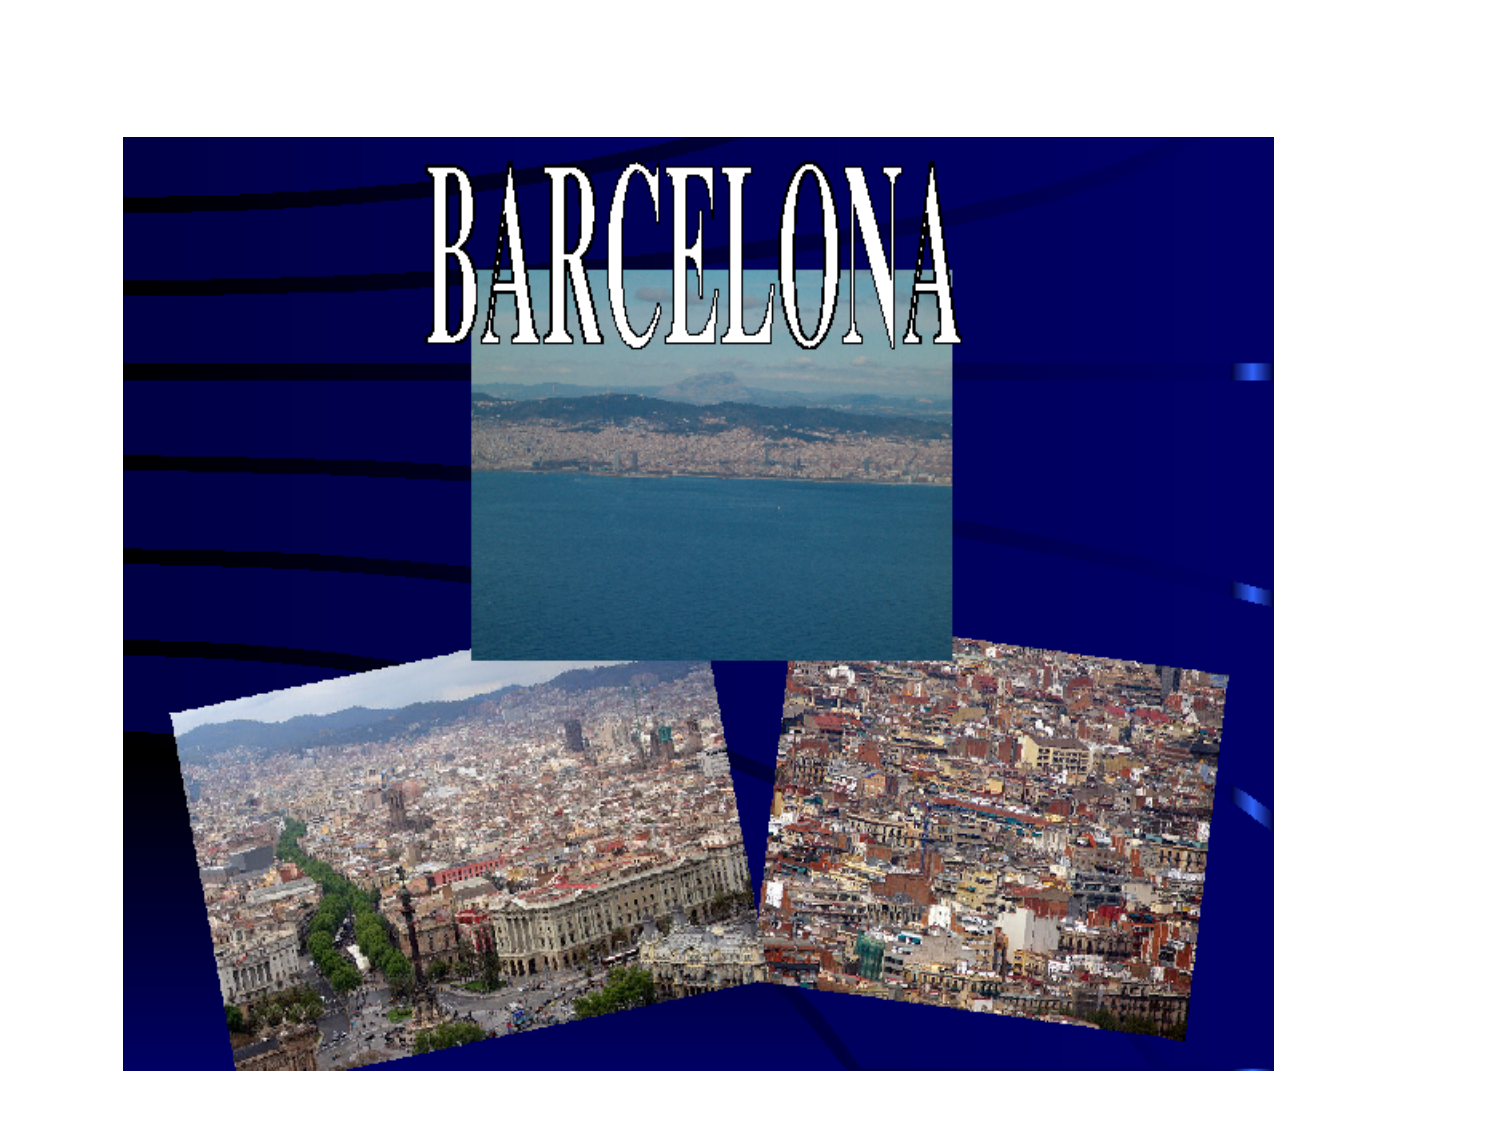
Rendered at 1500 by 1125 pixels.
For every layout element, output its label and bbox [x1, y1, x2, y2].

picture [123, 137, 1274, 1071]
